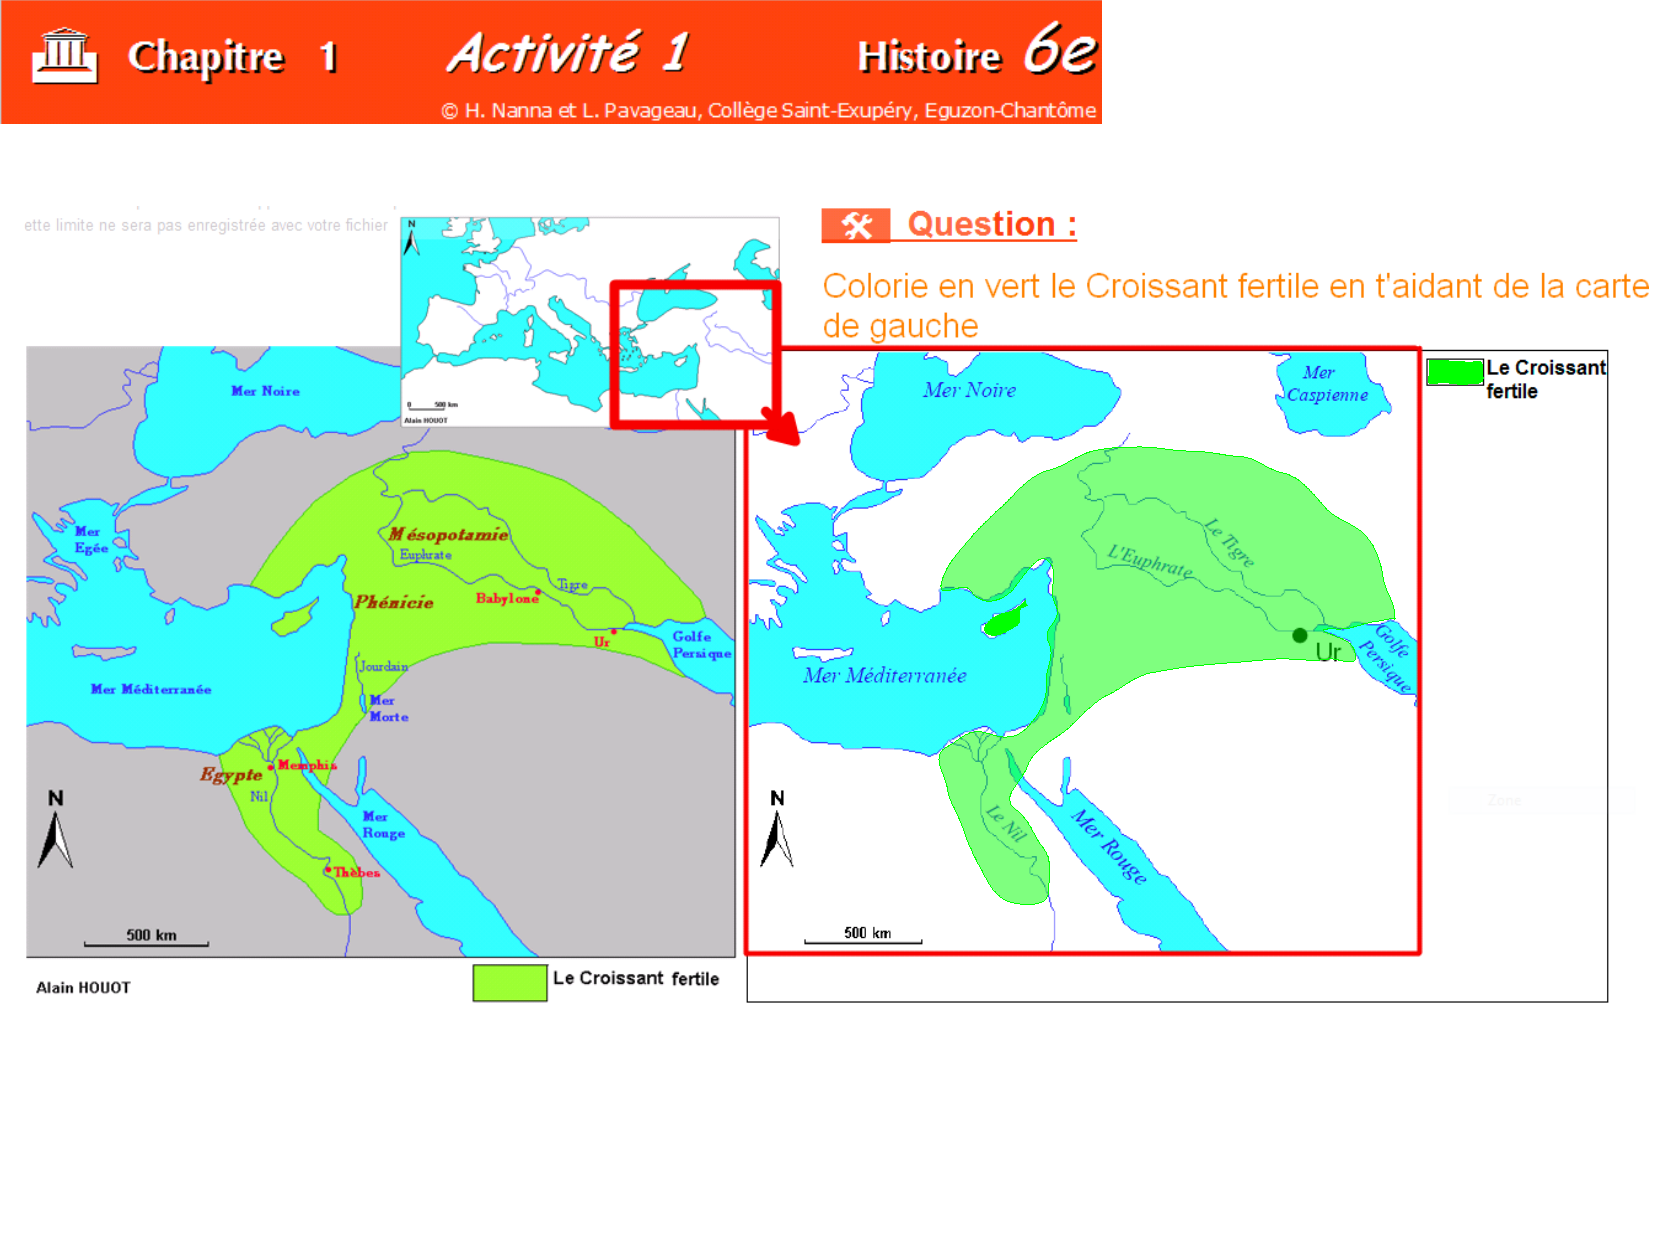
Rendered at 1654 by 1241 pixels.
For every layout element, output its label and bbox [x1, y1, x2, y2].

text_box [1428, 360, 1484, 385]
picture [24, 206, 1649, 1004]
picture [0, 0, 1102, 124]
text_box [984, 600, 1028, 636]
text_box [938, 446, 1396, 905]
